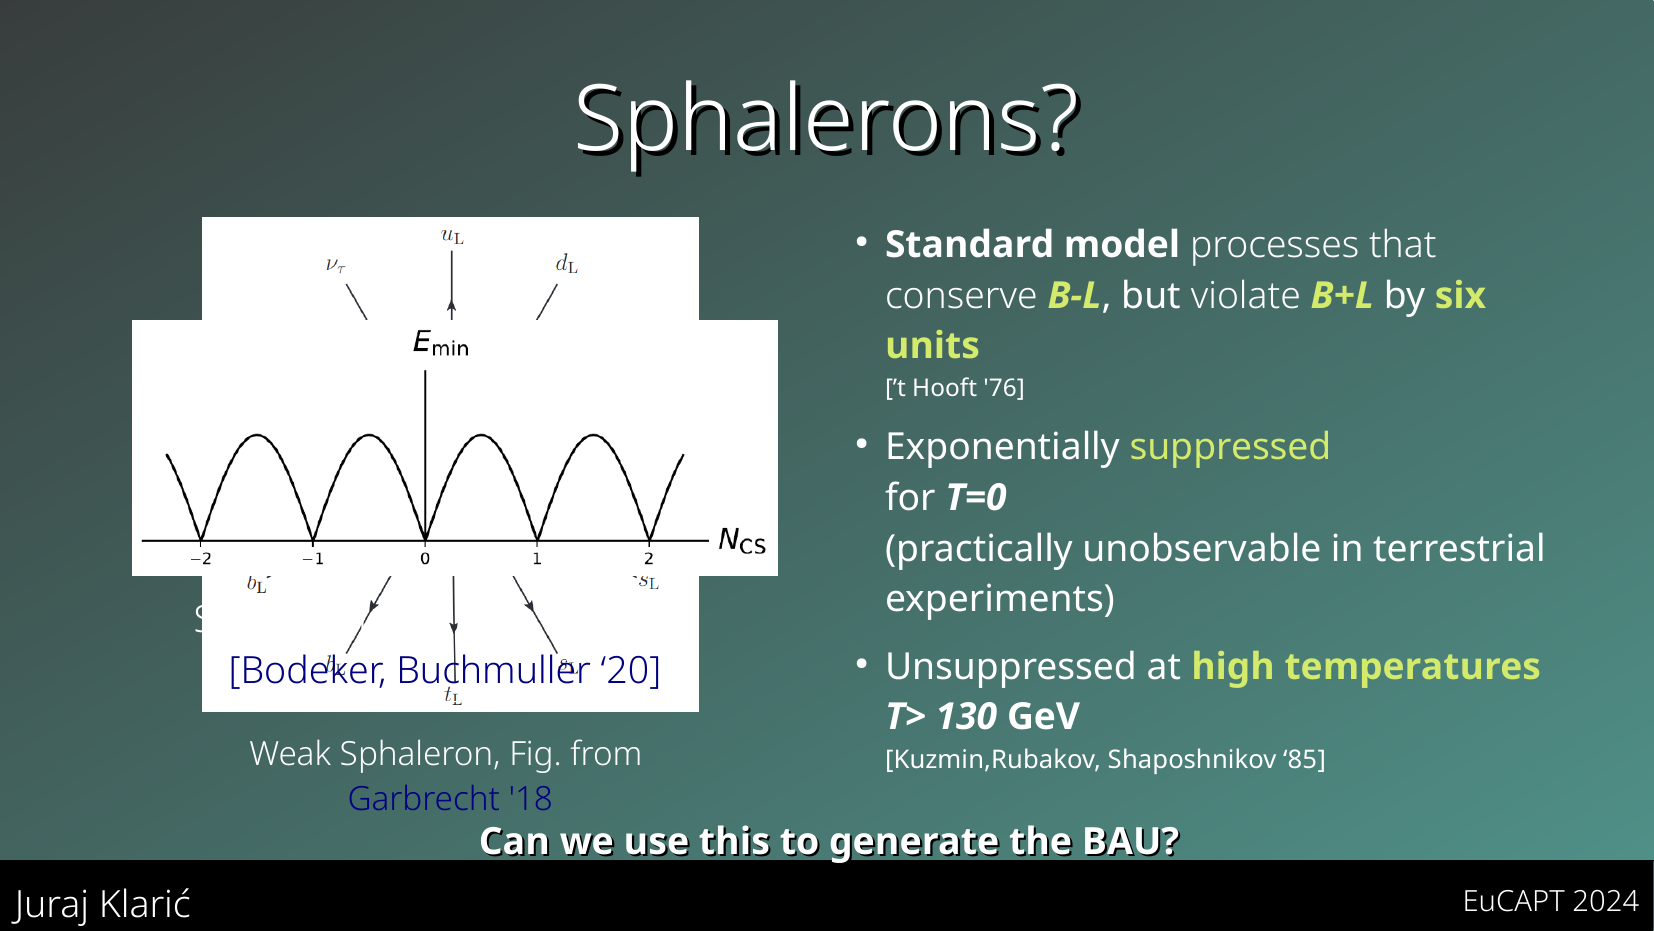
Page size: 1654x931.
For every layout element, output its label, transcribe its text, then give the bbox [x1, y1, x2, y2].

text_box [0, 860, 1654, 931]
text_box Can we use this to generate the BAU? [463, 807, 1111, 860]
title Sphalerons? [82, 37, 1571, 193]
picture [132, 217, 778, 584]
list Standard model processes that conserve B-L, but violate B+L by six units [’t Hooft '76] Exponentially suppressed for T=0 (practically unobservable in terrestrial experiments) Unsuppressed at high temperatures T> 130 GeV [Kuzmin,Rubakov, Shaposhnikov ‘85] [845, 217, 1572, 776]
picture [202, 685, 699, 712]
text_box EuCAPT 2024 [1447, 872, 1654, 917]
text_box Weak Sphaleron, Fig. from Garbrecht '18 [190, 722, 711, 804]
text_box Sphaleron potential, Fig from [Bodeker, Buchmuller ‘20] [165, 584, 725, 685]
text_box Juraj Klarić [0, 870, 350, 923]
